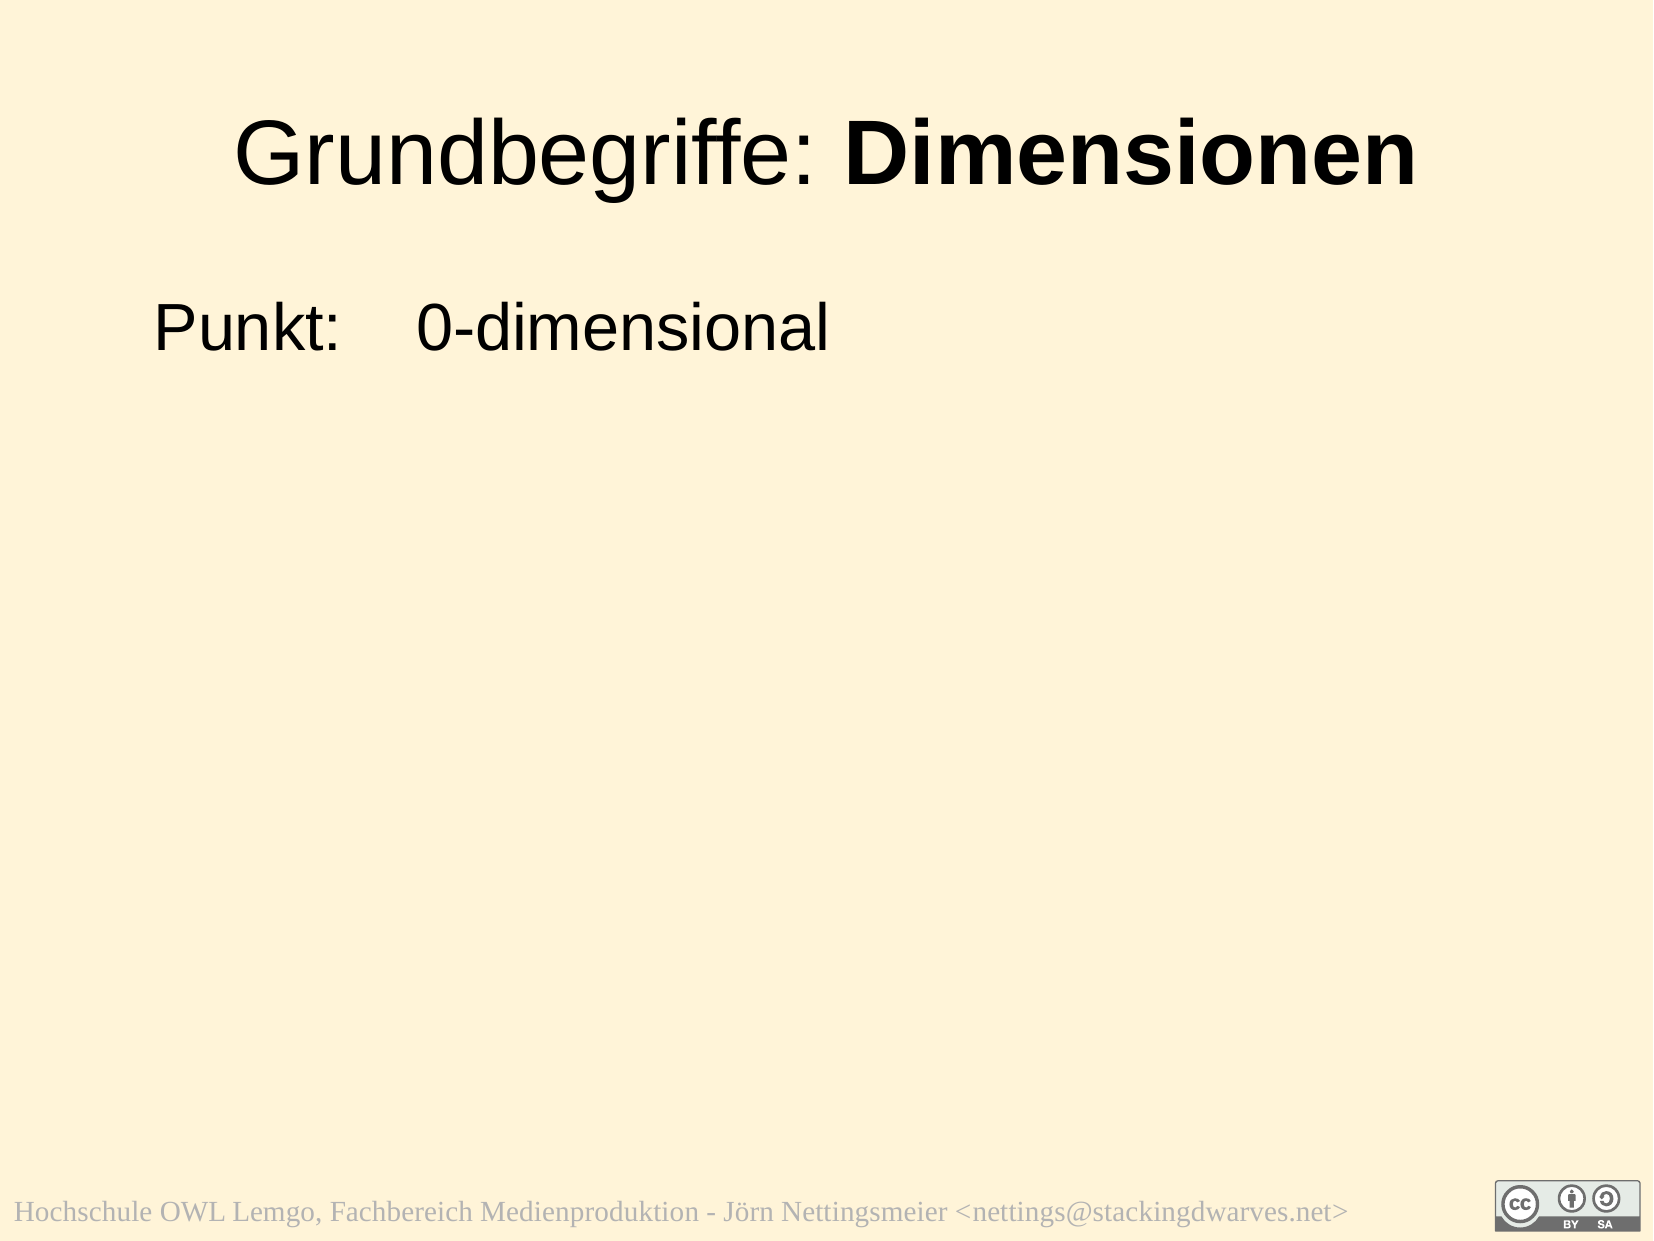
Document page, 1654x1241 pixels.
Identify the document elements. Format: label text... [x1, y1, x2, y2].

list Punkt: 0-dimensional [82, 290, 1571, 1201]
title Grundbegriffe: Dimensionen [82, 49, 1571, 257]
